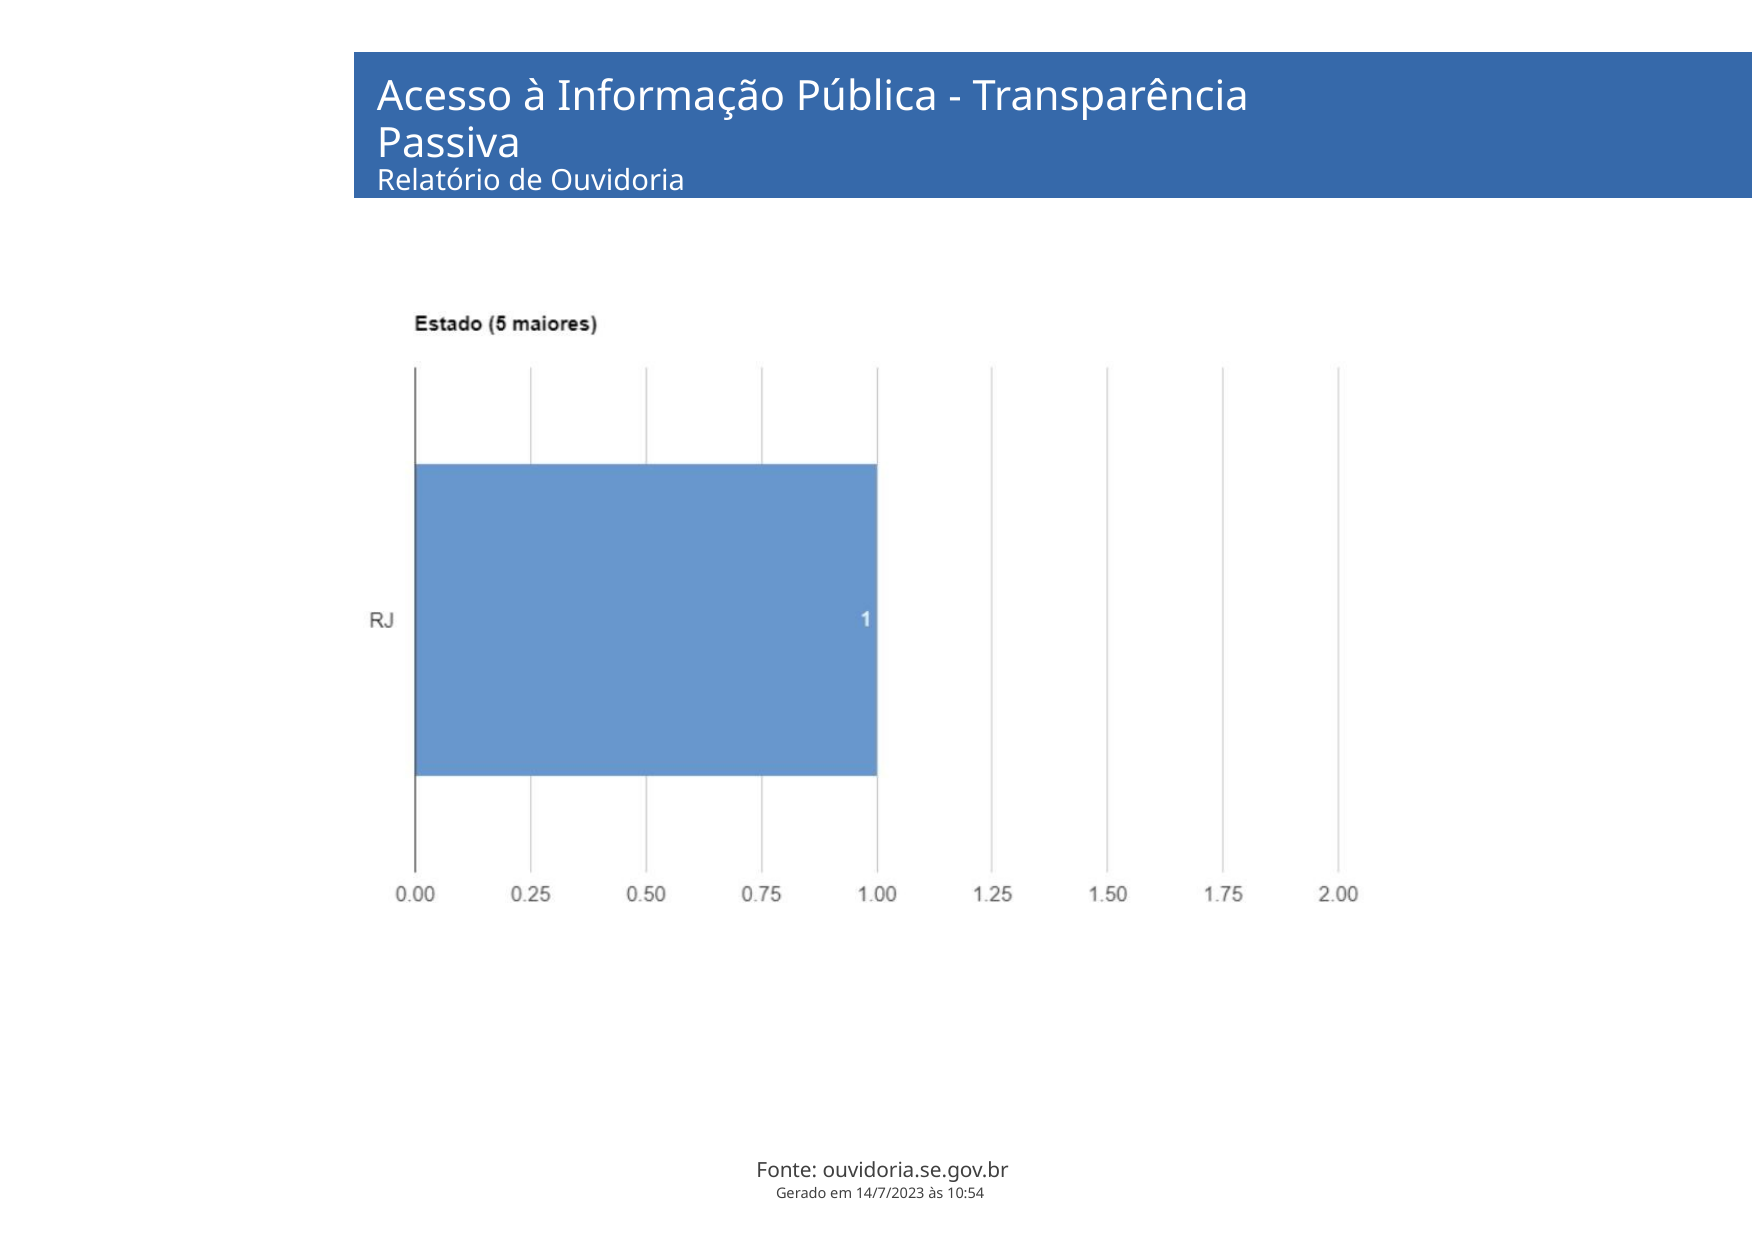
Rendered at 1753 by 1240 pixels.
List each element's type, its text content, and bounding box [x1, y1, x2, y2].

text_box [354, 52, 1752, 198]
text_box Fonte: ouvidoria.se.gov.br Gerado em 14/7/2023 às 10:54 [756, 1158, 1023, 1202]
text_box Acesso à Informação Pública - Transparência Passiva Relatório de Ouvidoria EMSETUR - Maio a Maio de 2023 [376, 72, 1403, 228]
text_box [155, 211, 1599, 1028]
